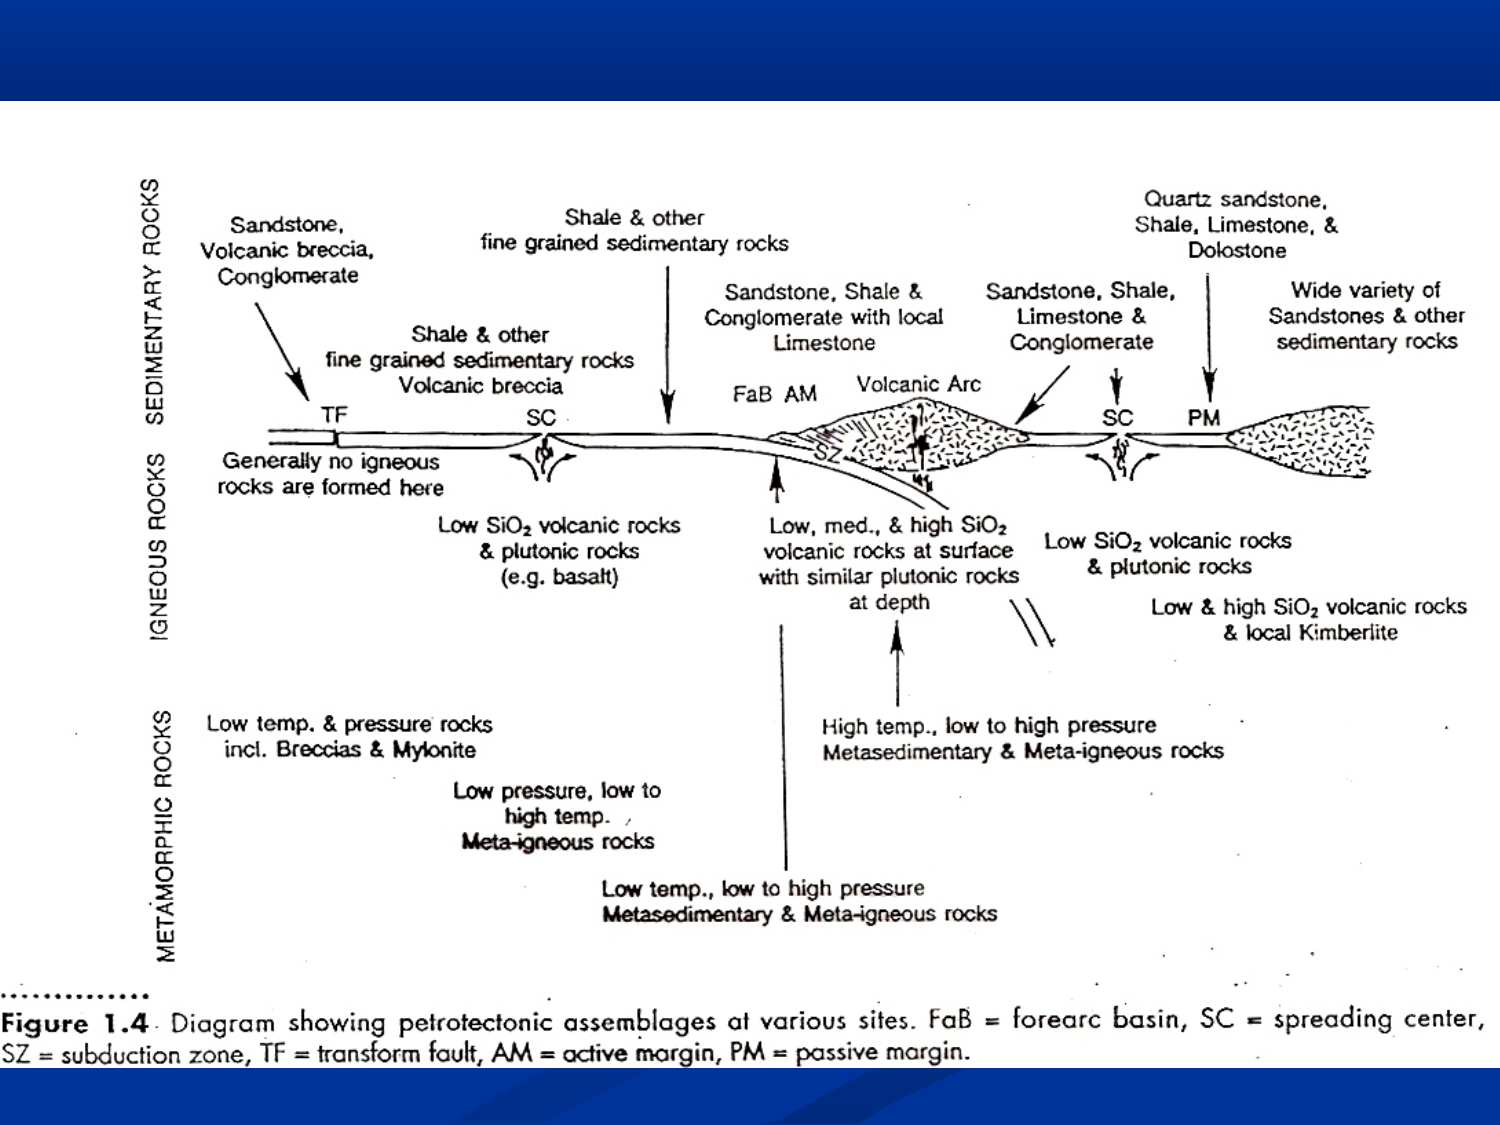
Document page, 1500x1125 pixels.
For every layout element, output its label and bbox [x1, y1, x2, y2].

picture [0, 101, 1500, 1068]
